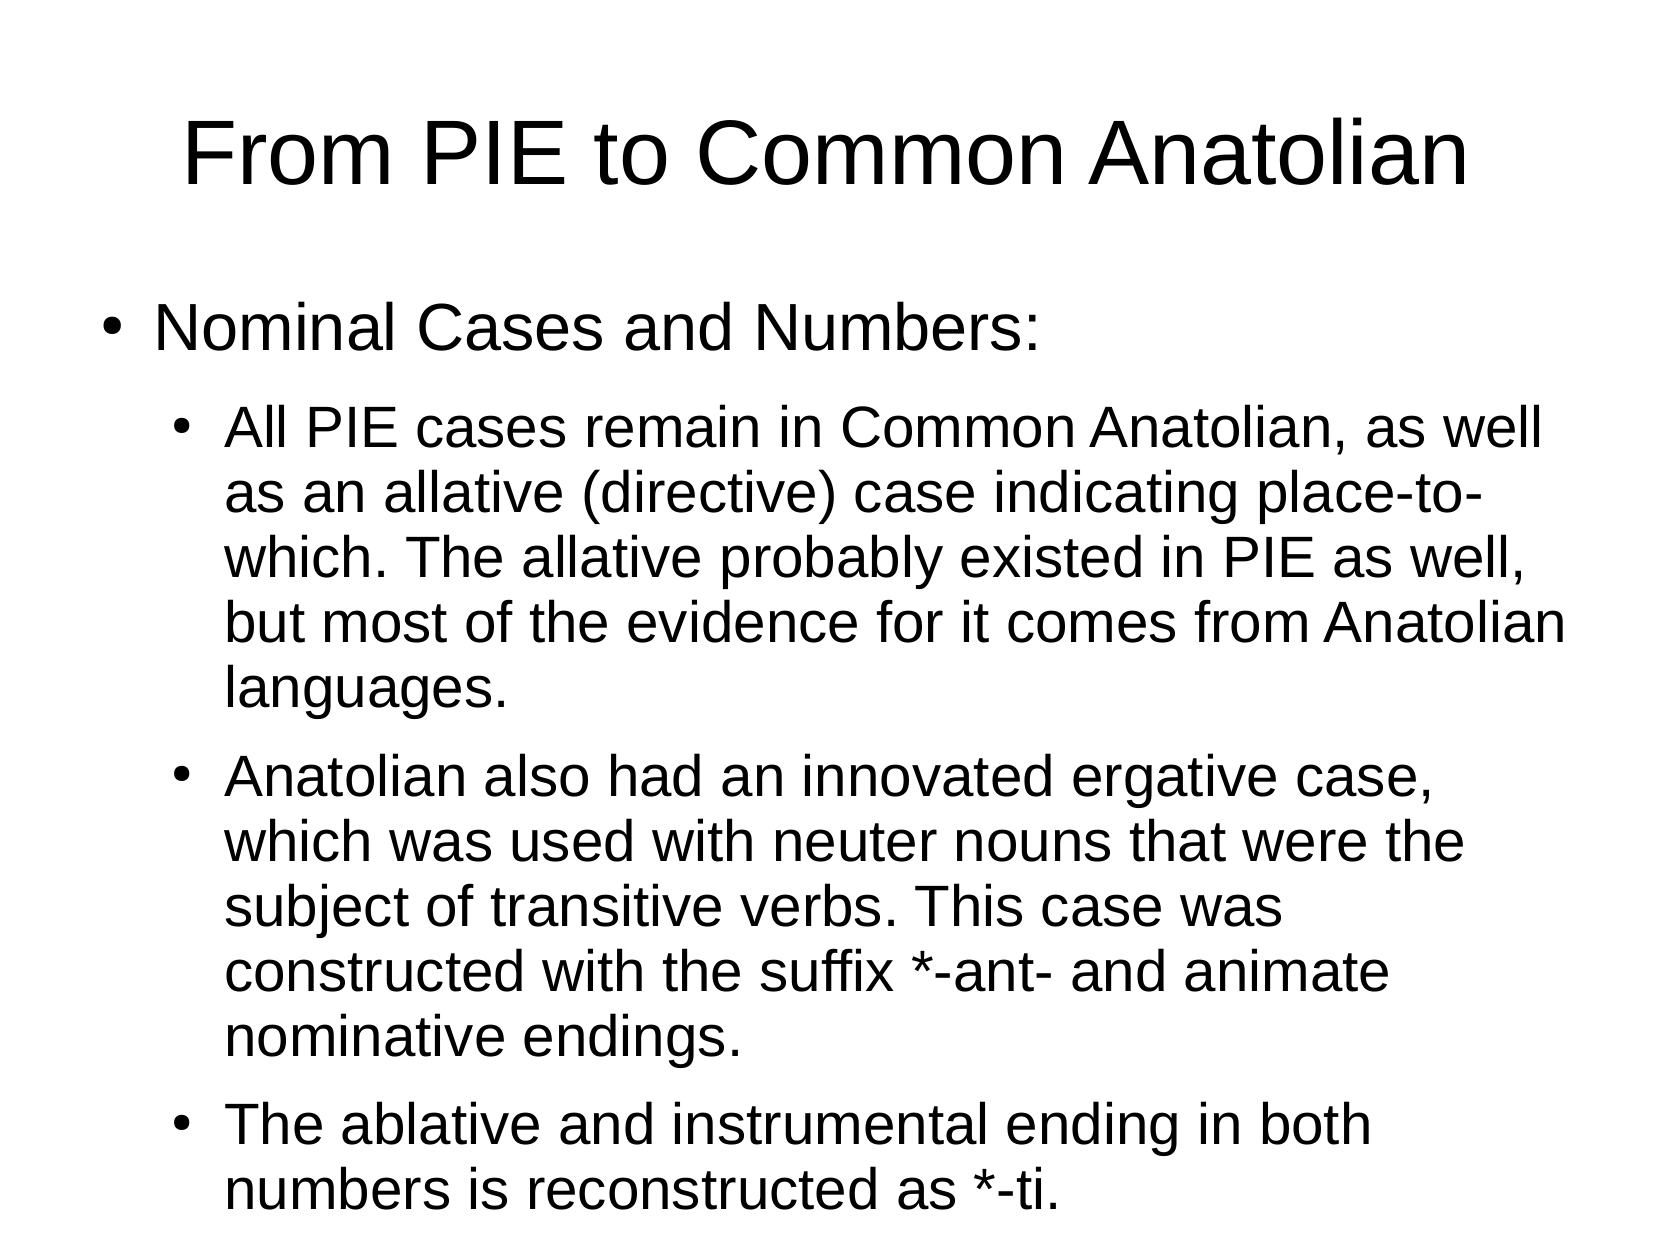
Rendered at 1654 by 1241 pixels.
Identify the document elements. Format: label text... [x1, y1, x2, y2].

title From PIE to Common Anatolian [82, 49, 1571, 257]
list Nominal Cases and Numbers: All PIE cases remain in Common Anatolian, as well as an allative (directive) case indicating place-to-which. The allative probably existed in PIE as well, but most of the evidence for it comes from Anatolian languages. Anatolian also had an innovated ergative case, which was used with neuter nouns that were the subject of transitive verbs. This case was constructed with the suffix *-ant- and animate nominative endings. The ablative and instrumental ending in both numbers is reconstructed as *-ti. [82, 290, 1571, 1220]
